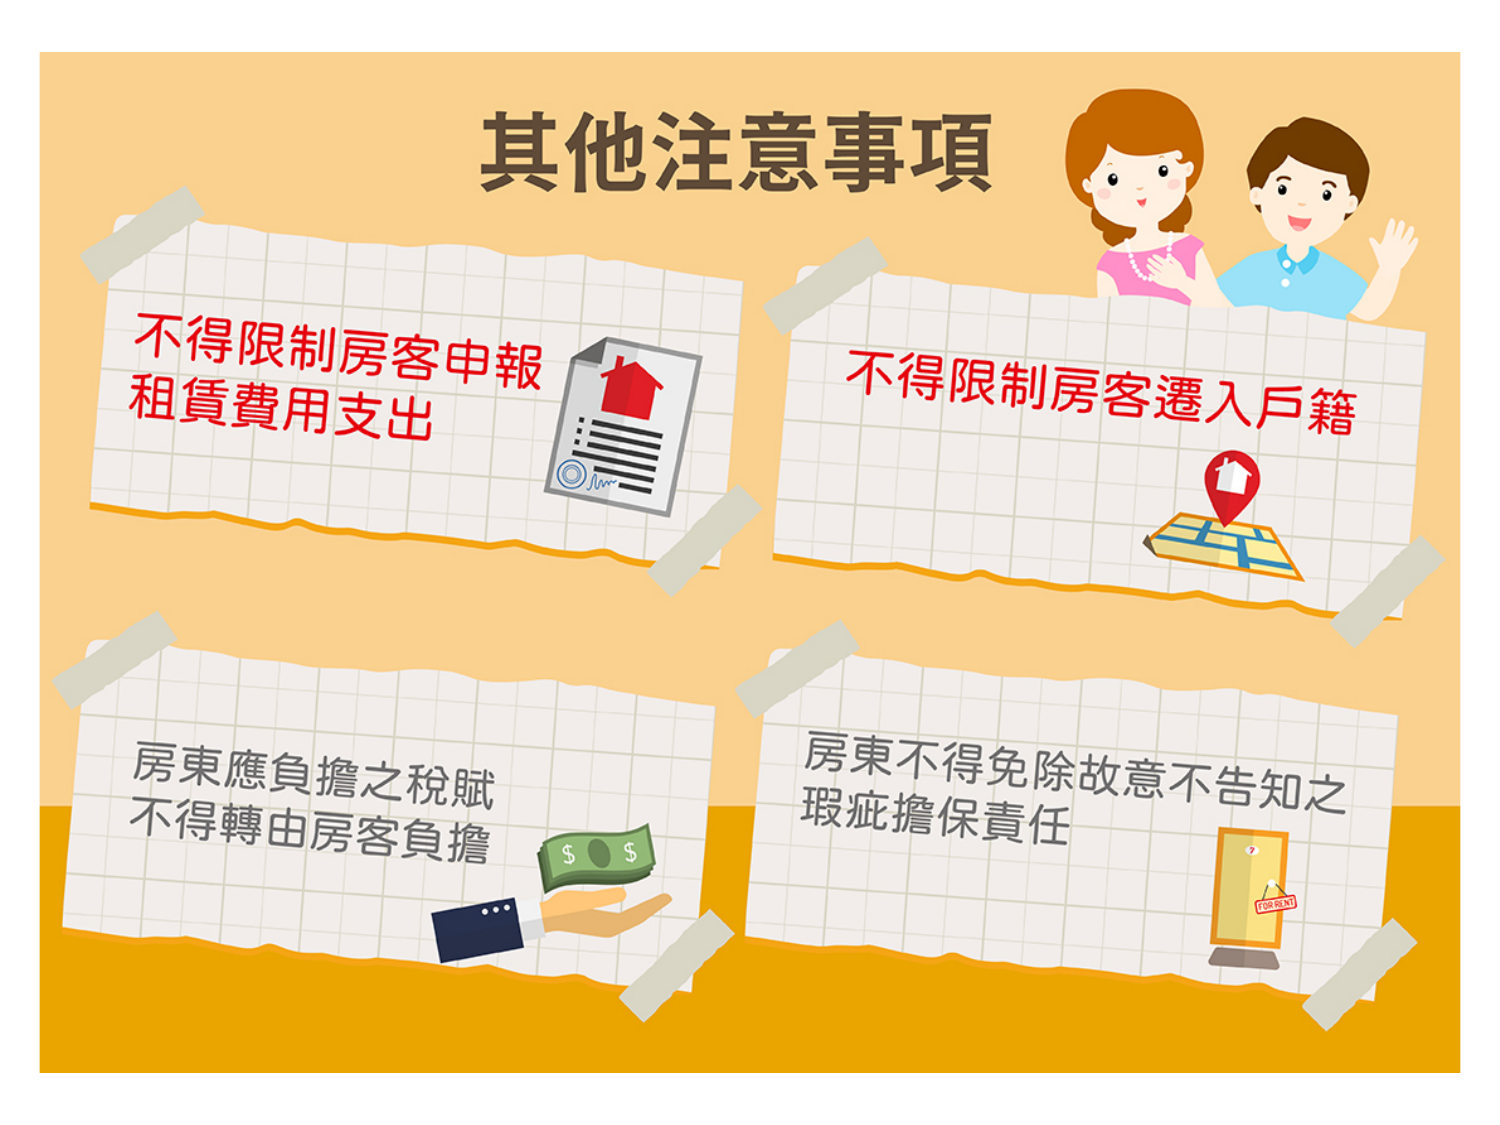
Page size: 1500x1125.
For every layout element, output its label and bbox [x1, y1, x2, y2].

picture [39, 52, 1461, 1073]
